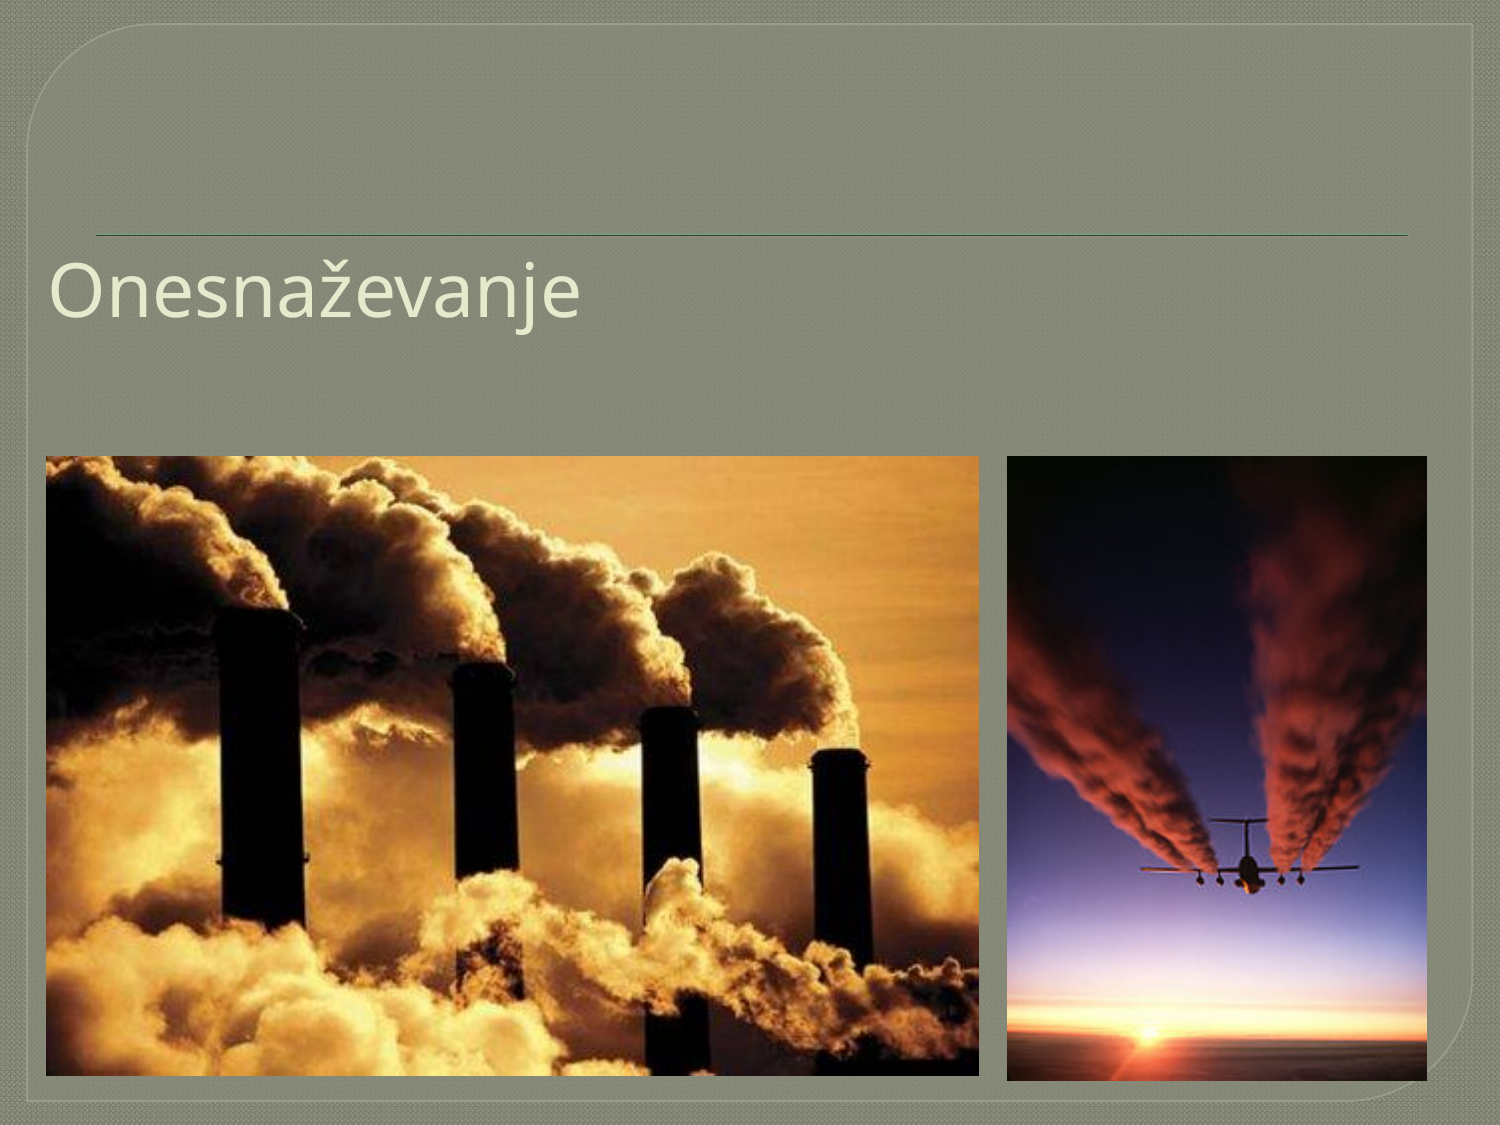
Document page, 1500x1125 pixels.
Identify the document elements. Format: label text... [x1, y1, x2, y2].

title Onesnaževanje [0, 234, 598, 340]
picture [46, 456, 979, 1076]
picture [0, 0, 1500, 1125]
